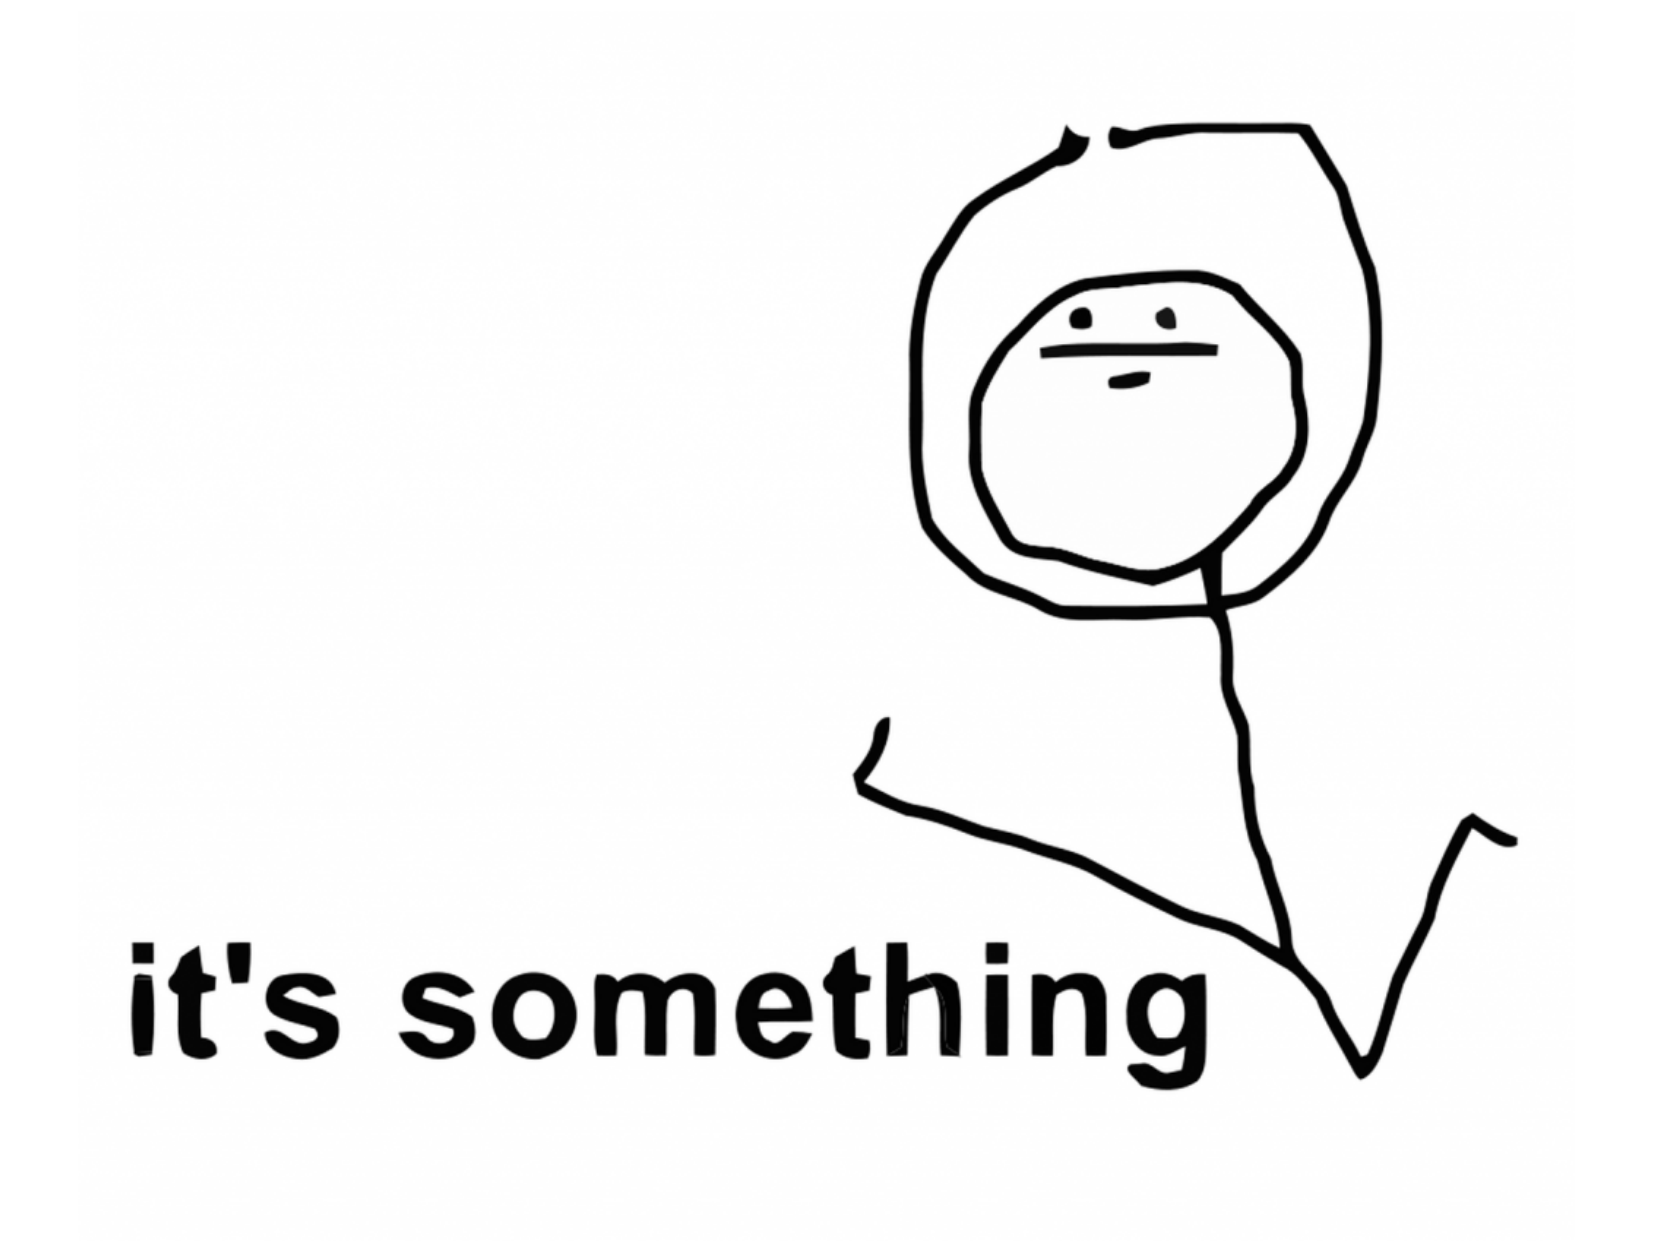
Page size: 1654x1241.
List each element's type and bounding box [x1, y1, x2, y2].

picture [78, 11, 1575, 1241]
